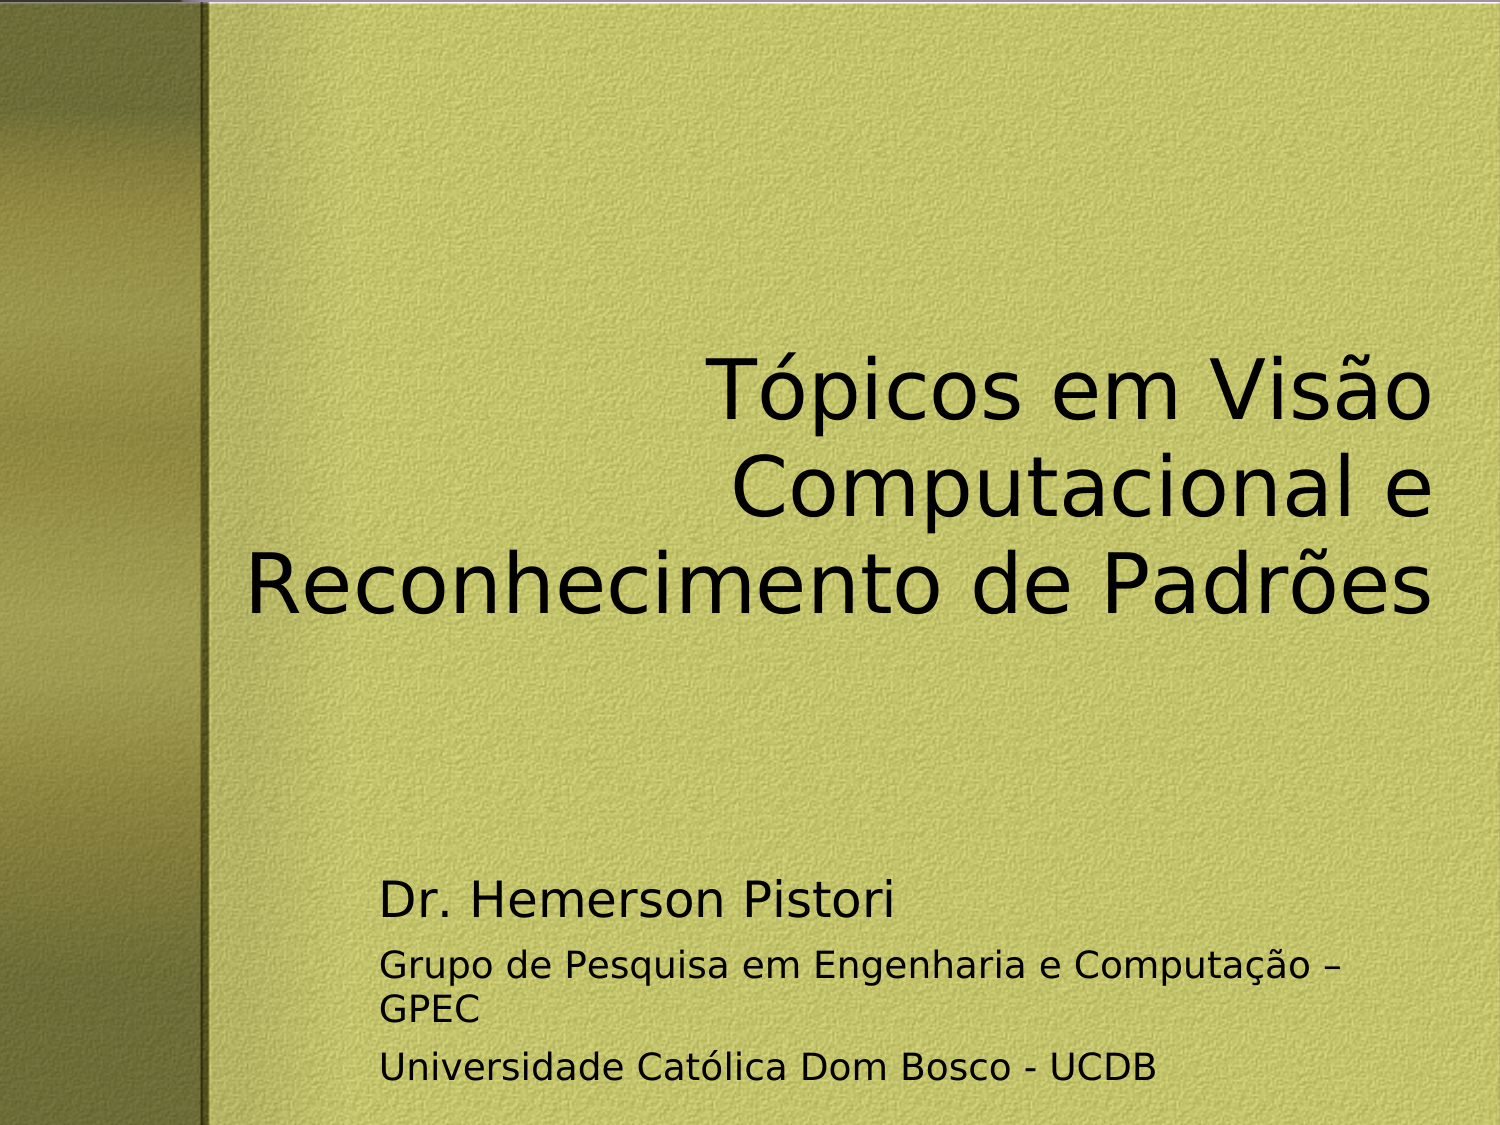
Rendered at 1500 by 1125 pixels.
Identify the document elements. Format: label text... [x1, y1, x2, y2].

title Tópicos em Visão Computacional e Reconhecimento de Padrões [212, 62, 1450, 913]
picture [0, 0, 1500, 1125]
subtitle Dr. Hemerson Pistori Grupo de Pesquisa em Engenharia e Computação – GPEC Universidade Católica Dom Bosco - UCDB [289, 790, 1465, 1125]
